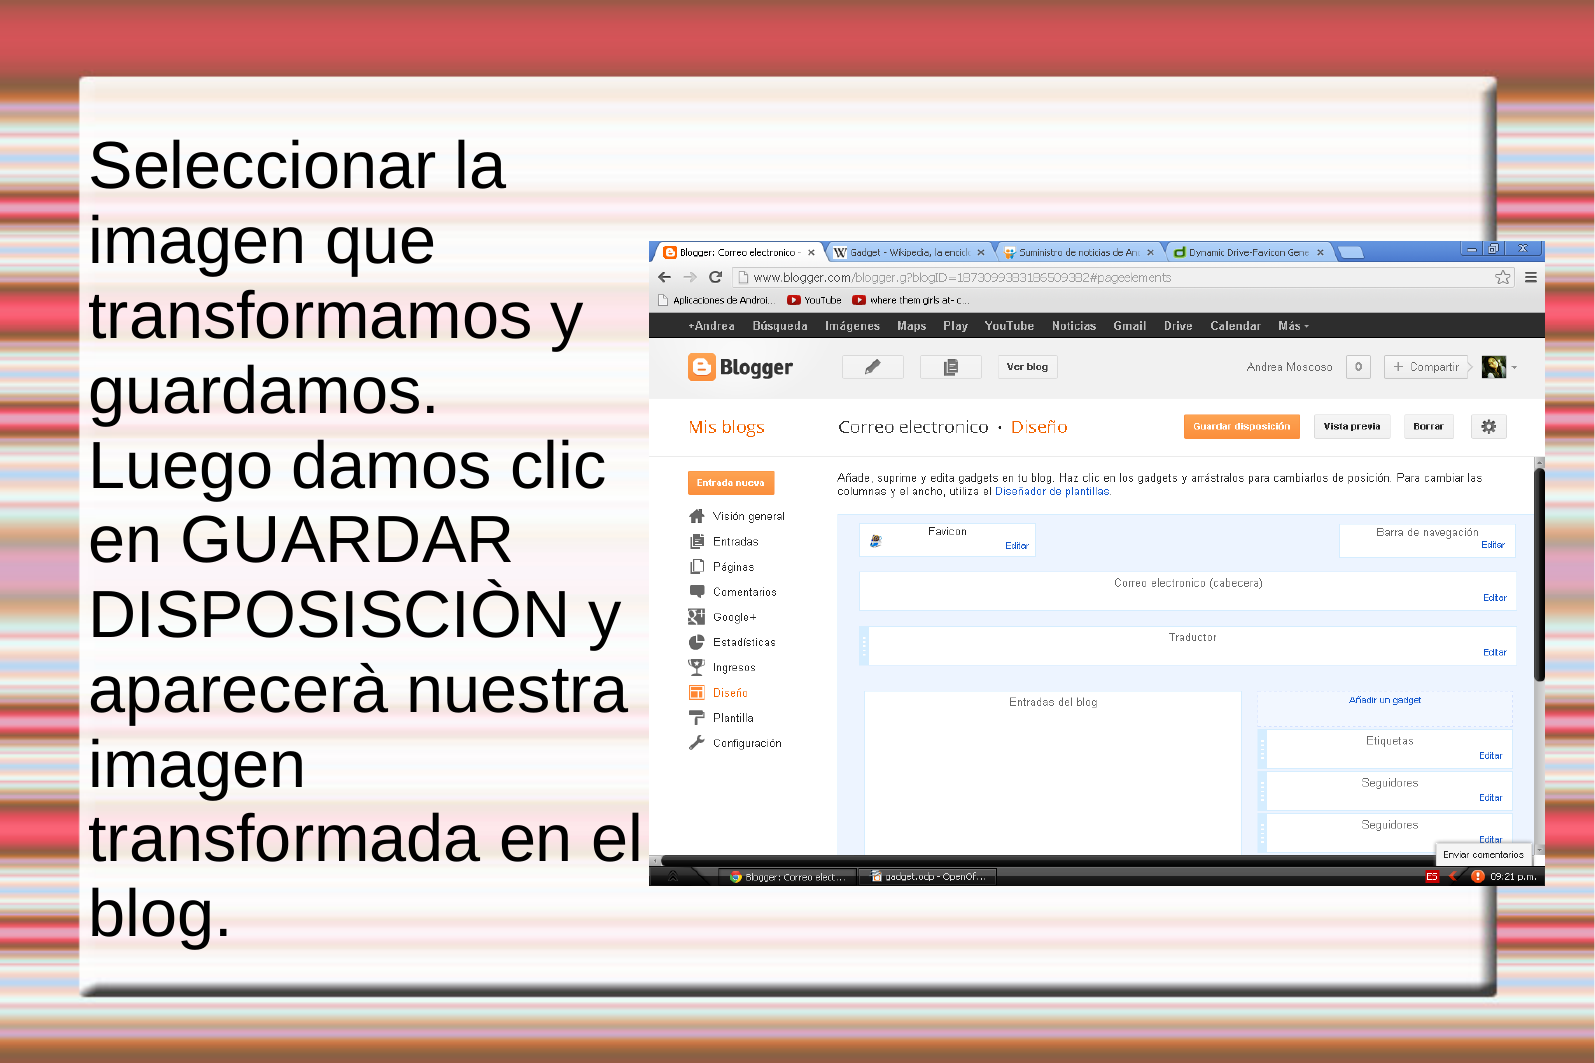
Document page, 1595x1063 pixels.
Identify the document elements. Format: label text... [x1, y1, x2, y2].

title Seleccionar la imagen que transformamos y guardamos. Luego damos clic en GUARDAR DISPOSISCIÒN y aparecerà nuestra imagen transformada en el blog. [88, 105, 650, 975]
picture [0, 0, 1595, 1063]
